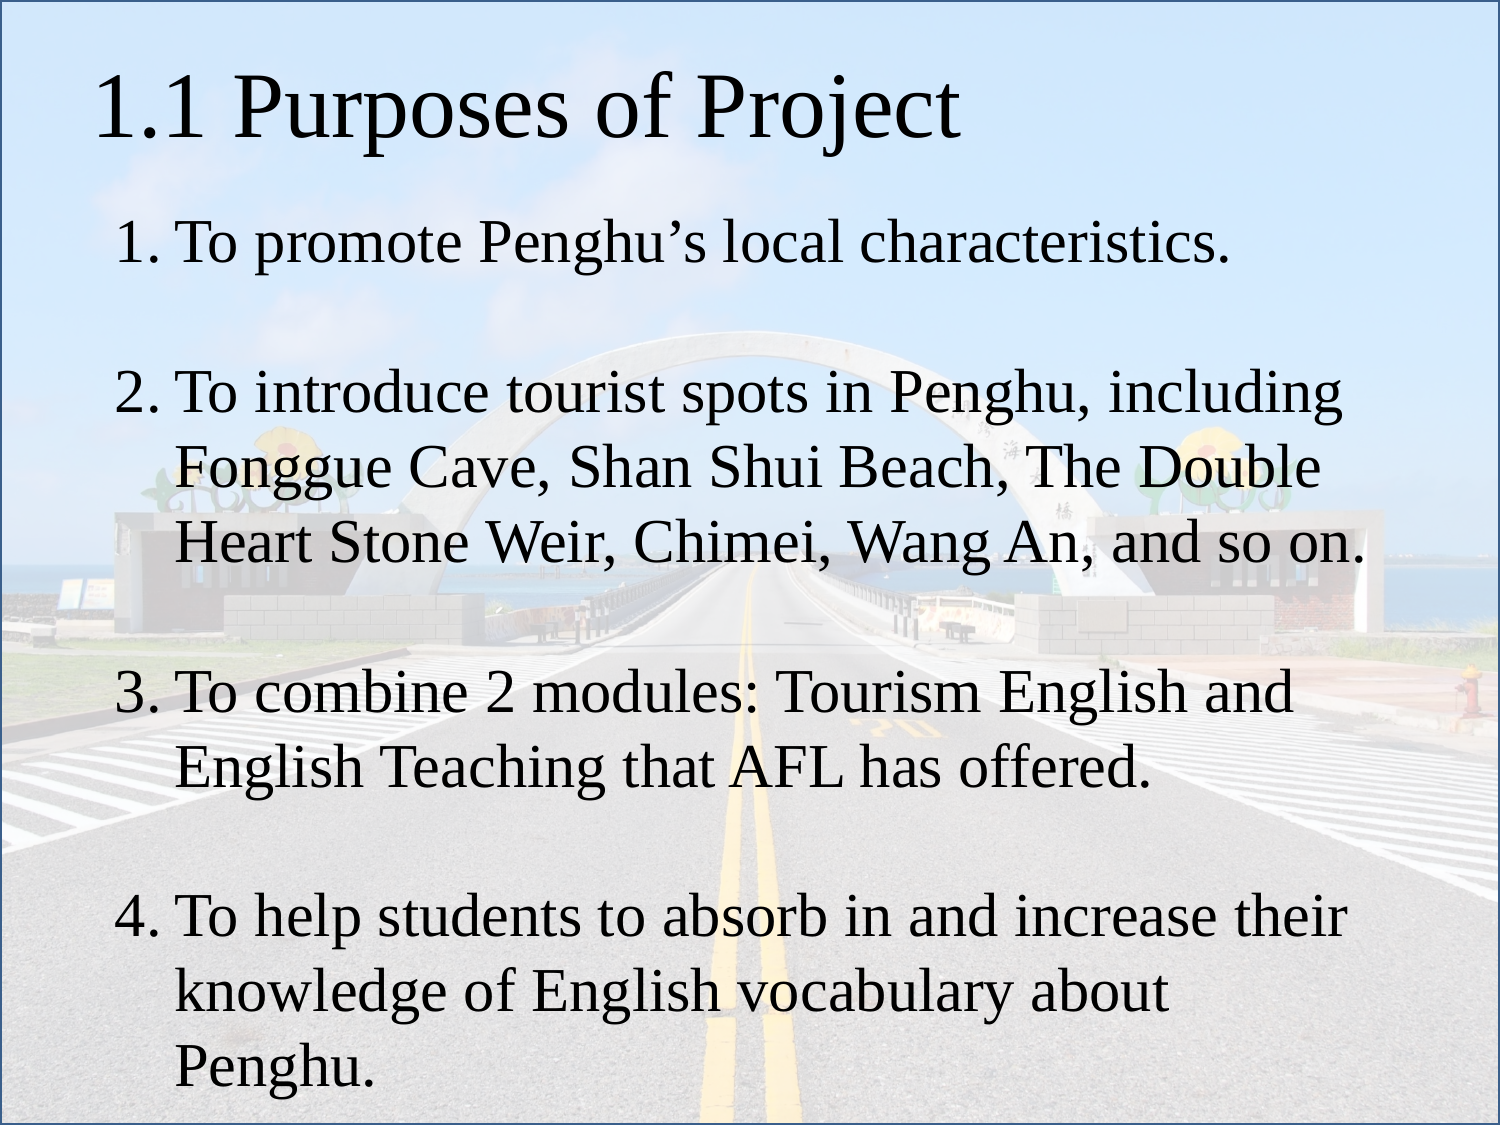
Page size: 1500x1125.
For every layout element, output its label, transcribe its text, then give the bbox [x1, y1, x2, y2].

text_box [0, 0, 1500, 1125]
text_box To promote Penghu’s local characteristics. To introduce tourist spots in Penghu, including Fonggue Cave, Shan Shui Beach, The Double Heart Stone Weir, Chimei, Wang An, and so on. To combine 2 modules: Tourism English and English Teaching that AFL has offered. To help students to absorb in and increase their knowledge of English vocabulary about Penghu. [100, 192, 1400, 1107]
text_box 1.1 Purposes of Project [76, 36, 1010, 164]
